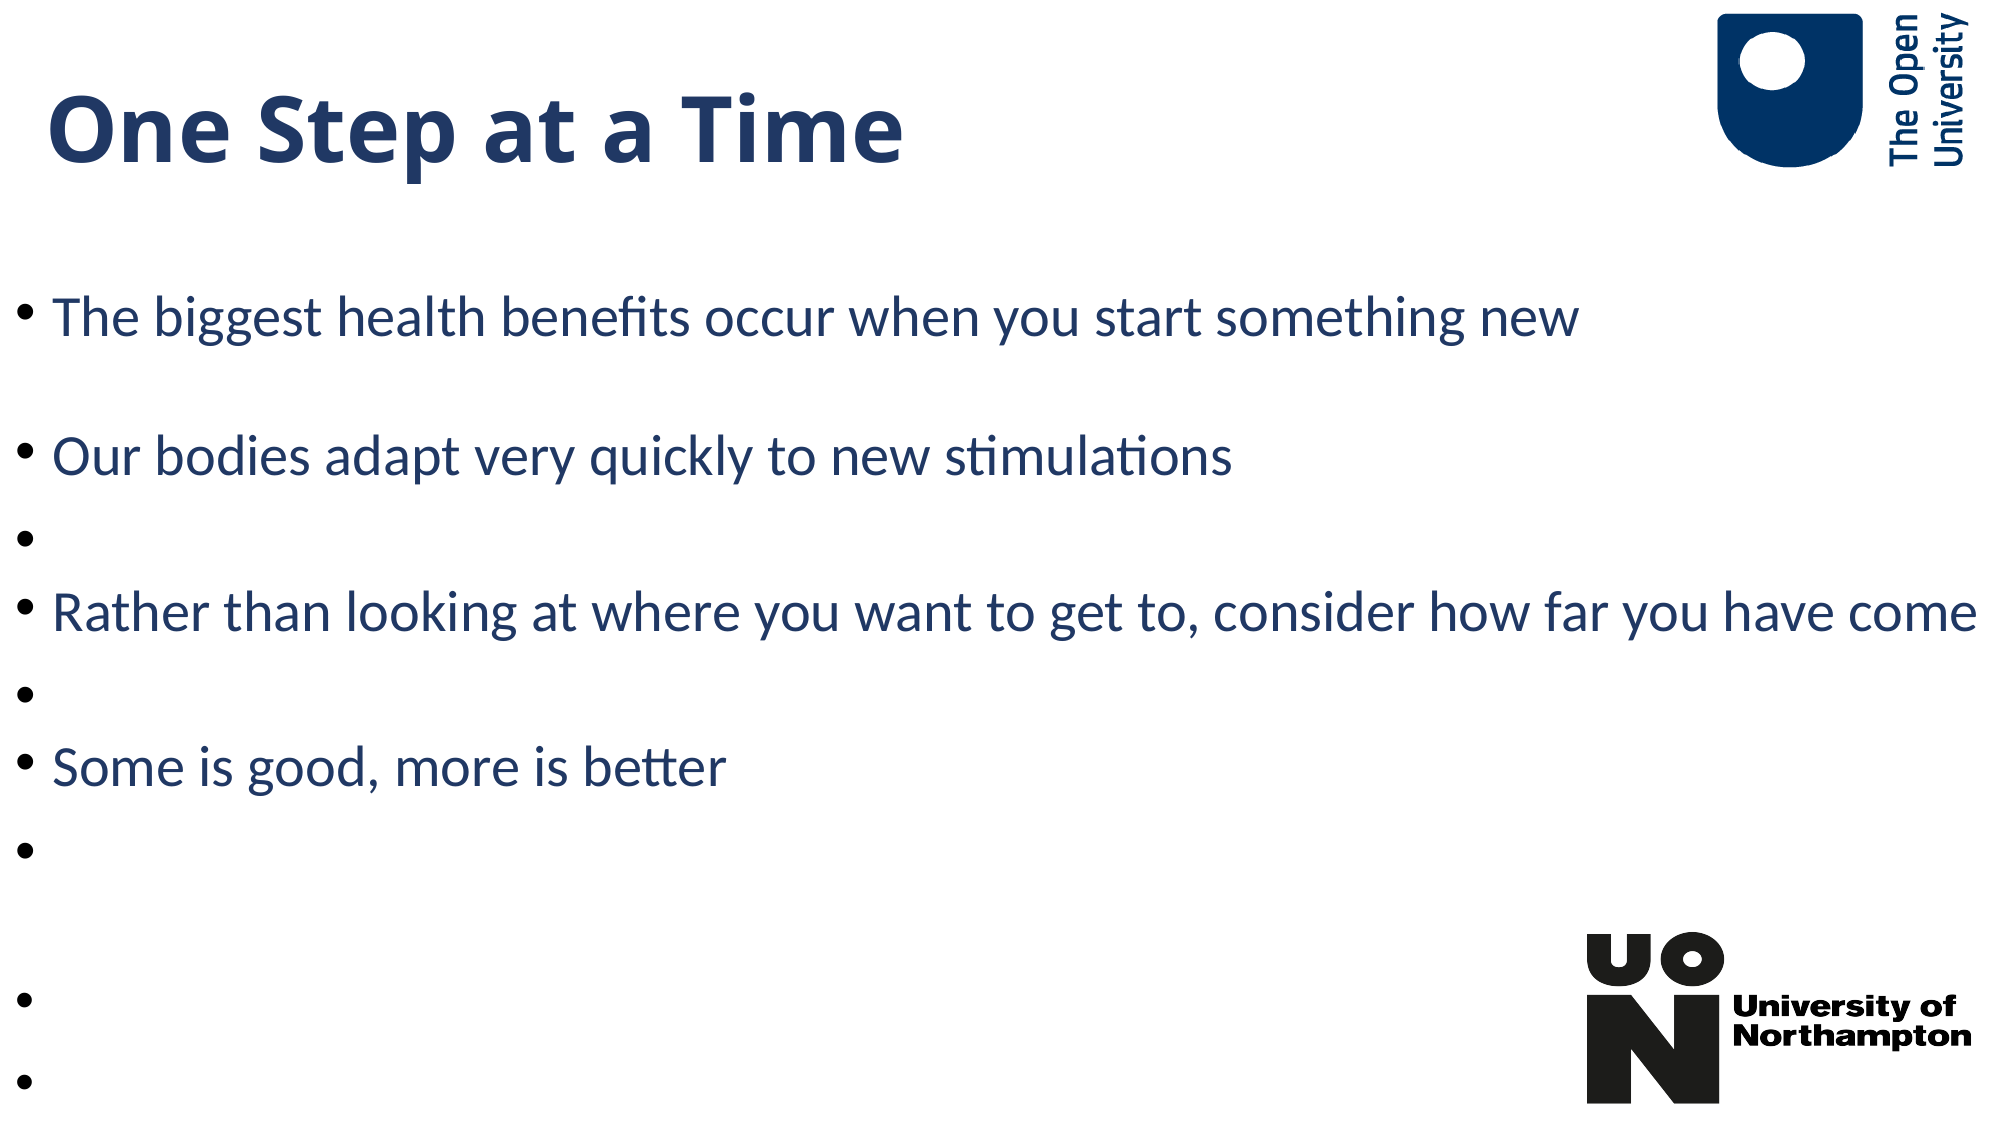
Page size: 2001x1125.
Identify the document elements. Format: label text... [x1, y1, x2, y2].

title One Step at a Time [30, 30, 1756, 248]
picture [1716, 10, 1971, 170]
list The biggest health benefits occur when you start something new Our bodies adapt very quickly to new stimulations Rather than looking at where you want to get to, consider how far you have come Some is good, more is better [0, 289, 2000, 1095]
picture [1444, 810, 2000, 1125]
